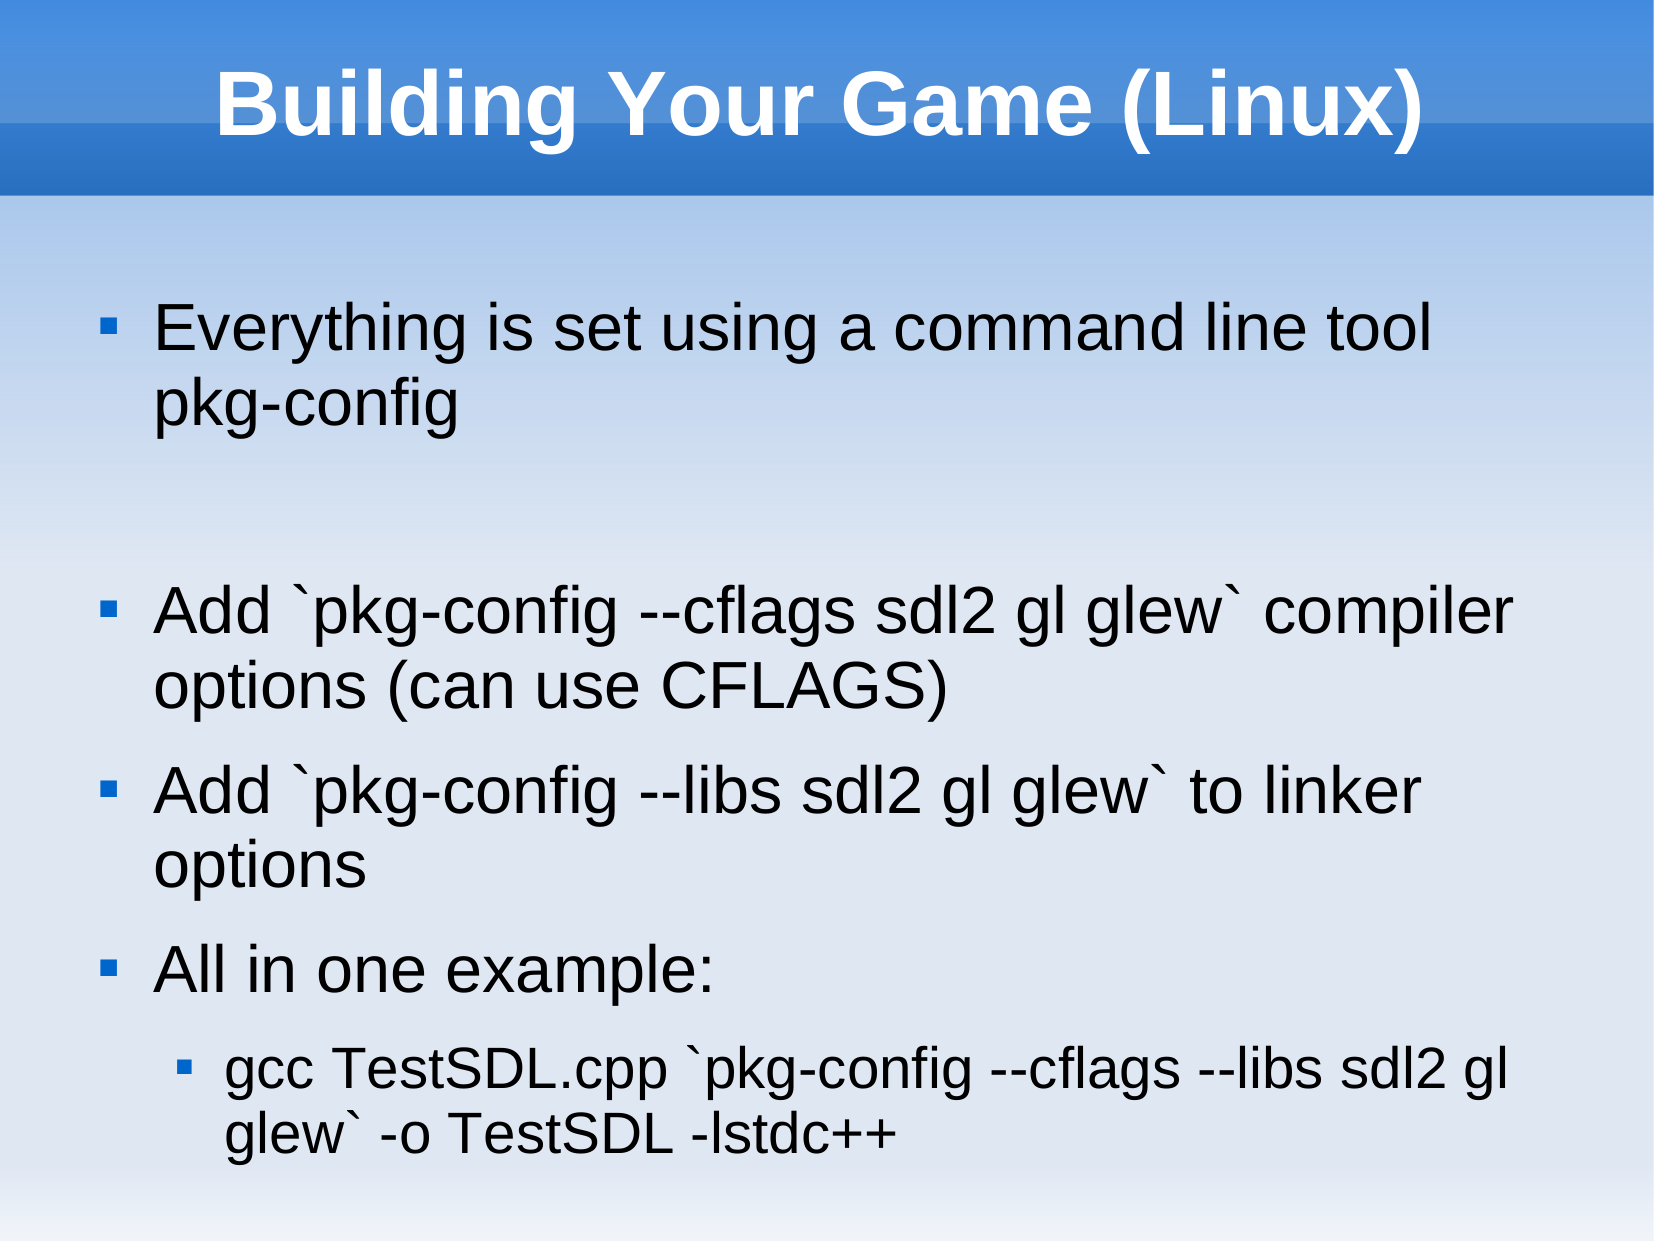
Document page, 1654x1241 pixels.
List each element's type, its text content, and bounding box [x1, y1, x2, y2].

list Everything is set using a command line tool pkg-config Add `pkg-config --cflags sdl2 gl glew` compiler options (can use CFLAGS) Add `pkg-config --libs sdl2 gl glew` to linker options All in one example: gcc TestSDL.cpp `pkg-config --cflags --libs sdl2 gl glew` -o TestSDL -lstdc++ [82, 290, 1571, 1167]
picture [0, 0, 1654, 1241]
title Building Your Game (Linux) [76, 0, 1565, 208]
